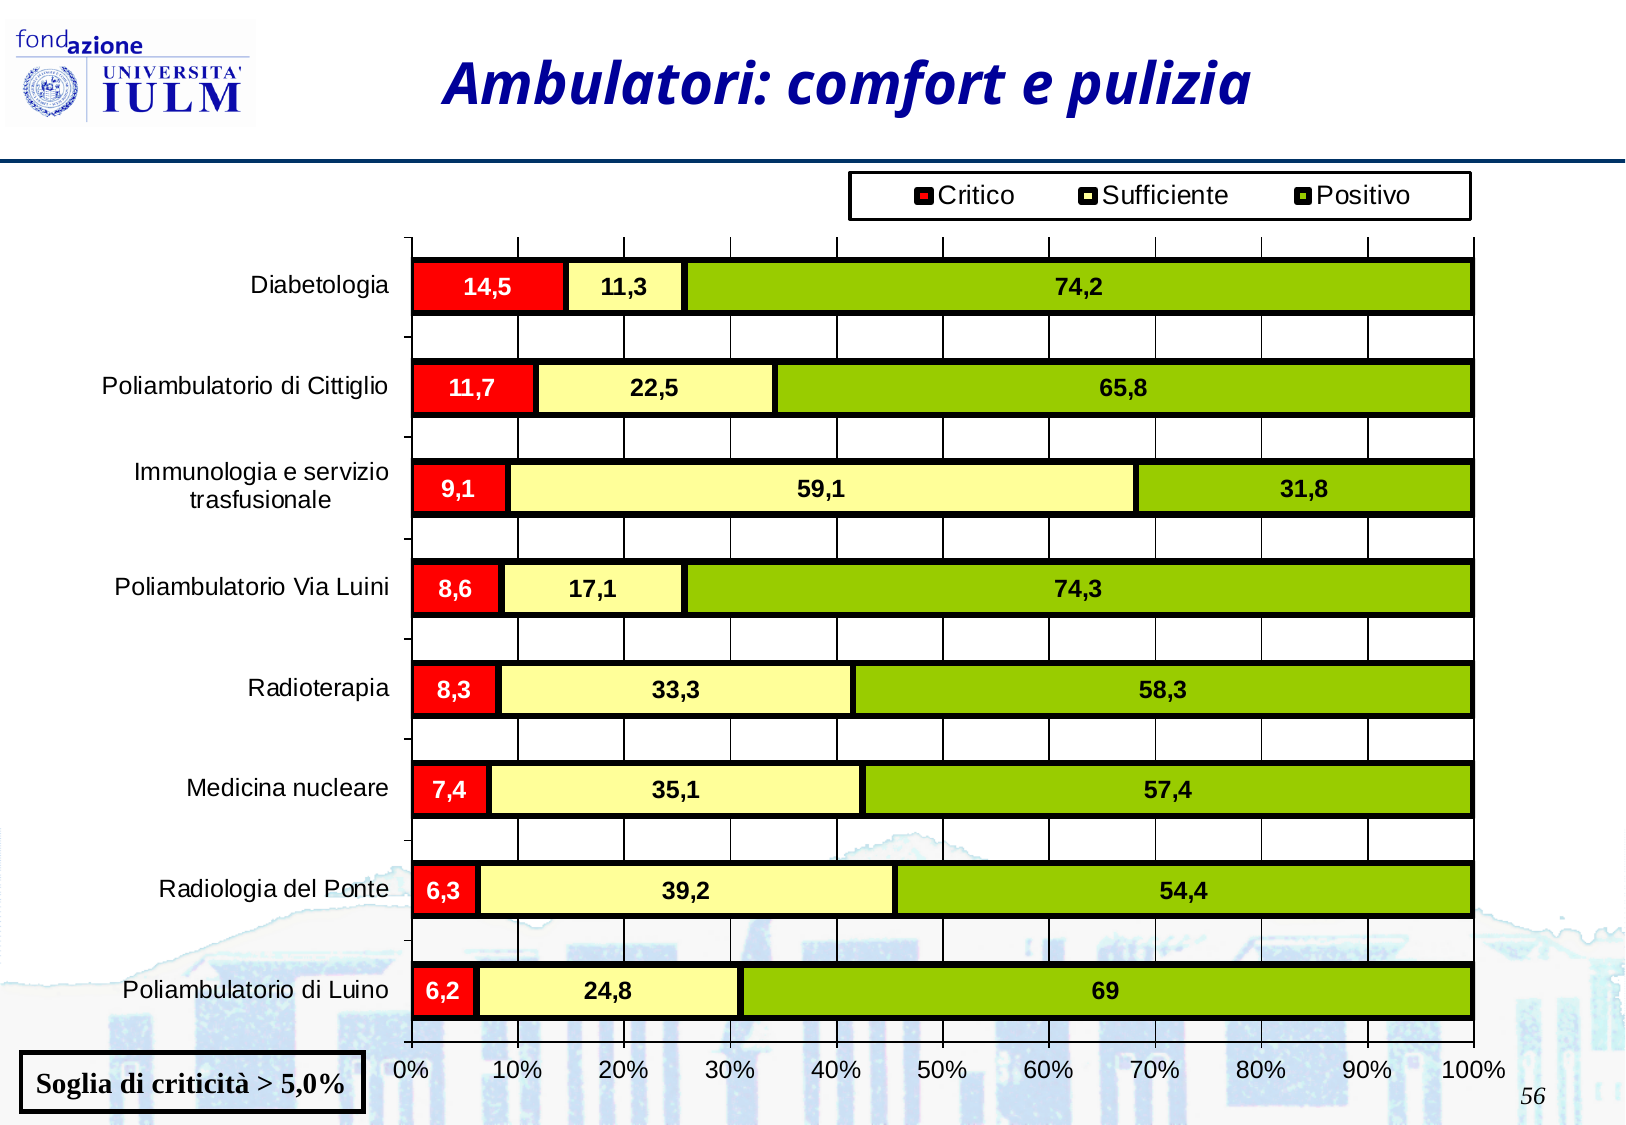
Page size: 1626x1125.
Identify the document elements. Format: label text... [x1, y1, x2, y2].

text_box Ambulatori: comfort e pulizia [304, 18, 1392, 144]
text_box Soglia di criticità > 5,0% [21, 1052, 364, 1112]
picture [81, 159, 1544, 1118]
picture [5, 19, 256, 127]
